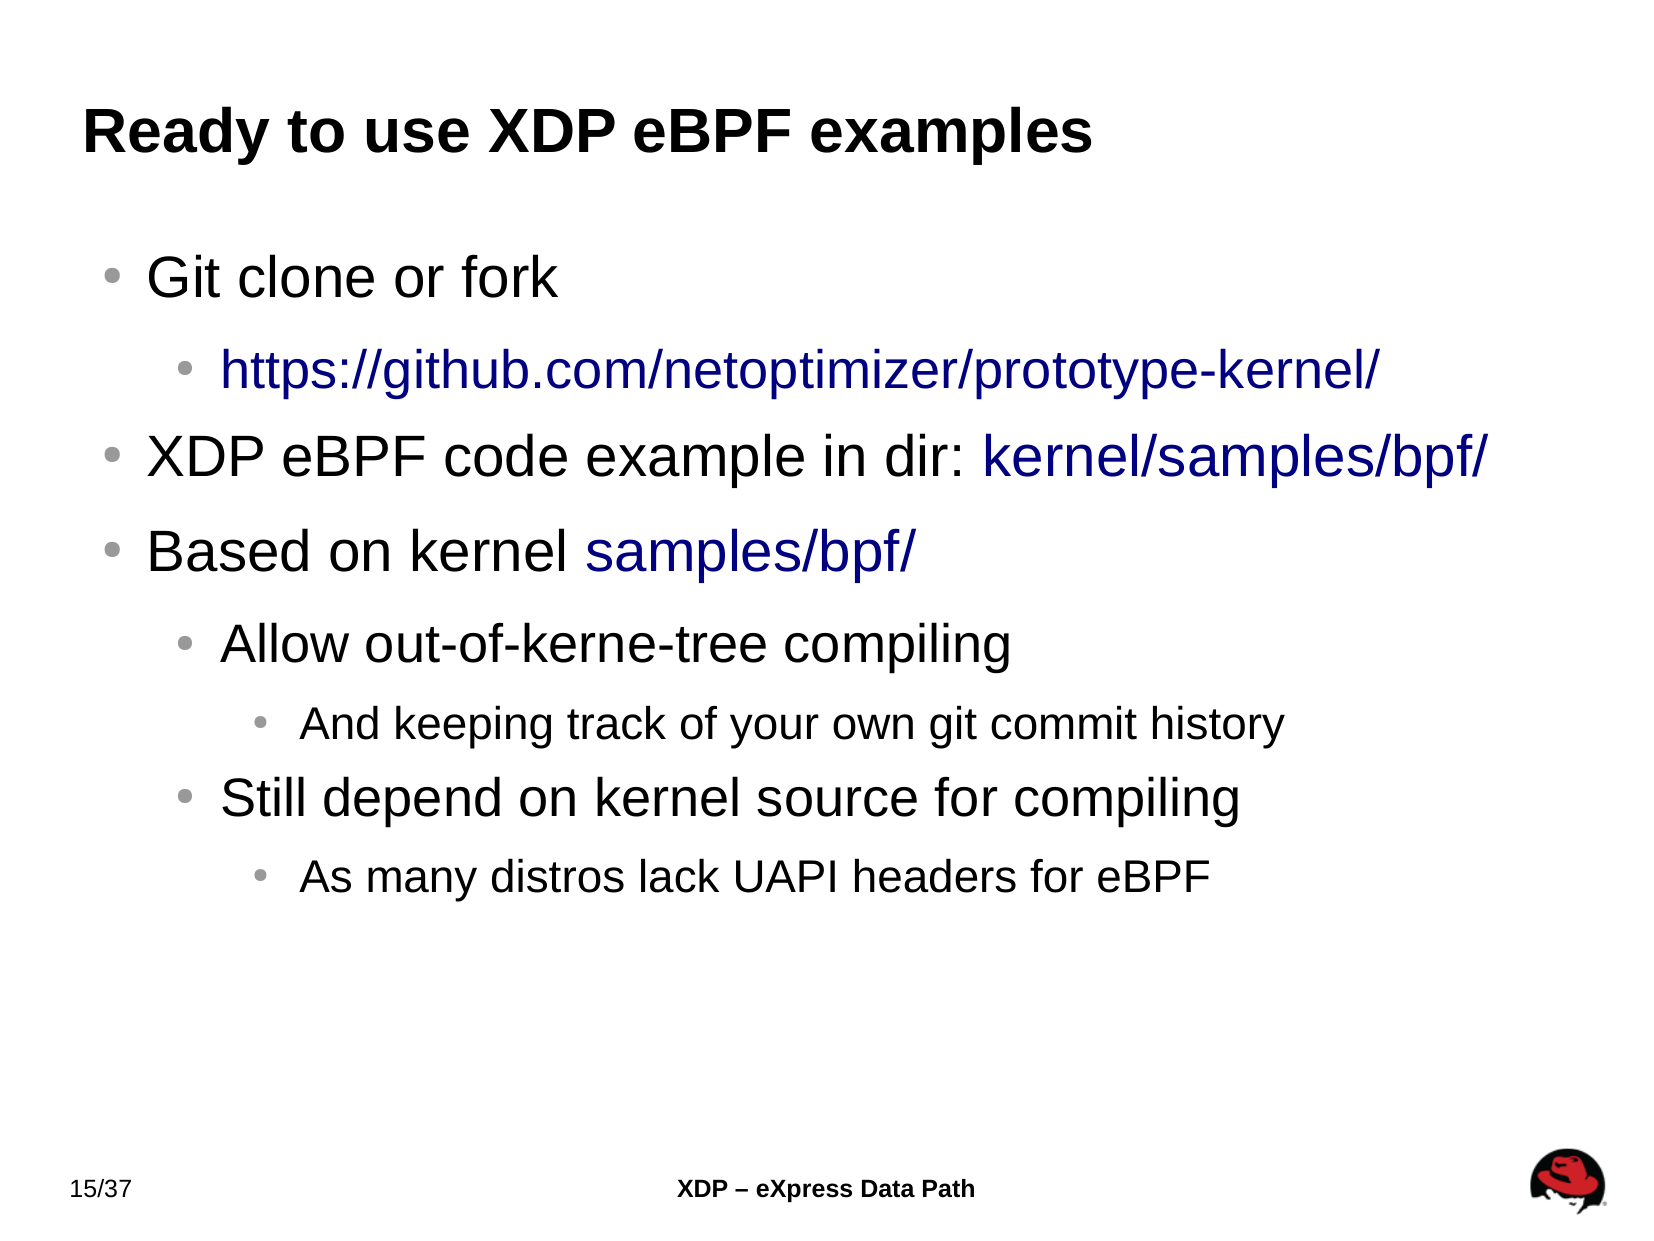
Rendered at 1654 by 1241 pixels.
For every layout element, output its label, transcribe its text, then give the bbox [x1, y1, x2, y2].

title Ready to use XDP eBPF examples [82, 37, 1571, 226]
list Git clone or fork https://github.com/netoptimizer/prototype-kernel/ XDP eBPF code example in dir: kernel/samples/bpf/ Based on kernel samples/bpf/ Allow out-of-kerne-tree compiling And keeping track of your own git commit history Still depend on kernel source for compiling As many distros lack UAPI headers for eBPF [86, 244, 1576, 1039]
picture [1529, 1146, 1613, 1224]
